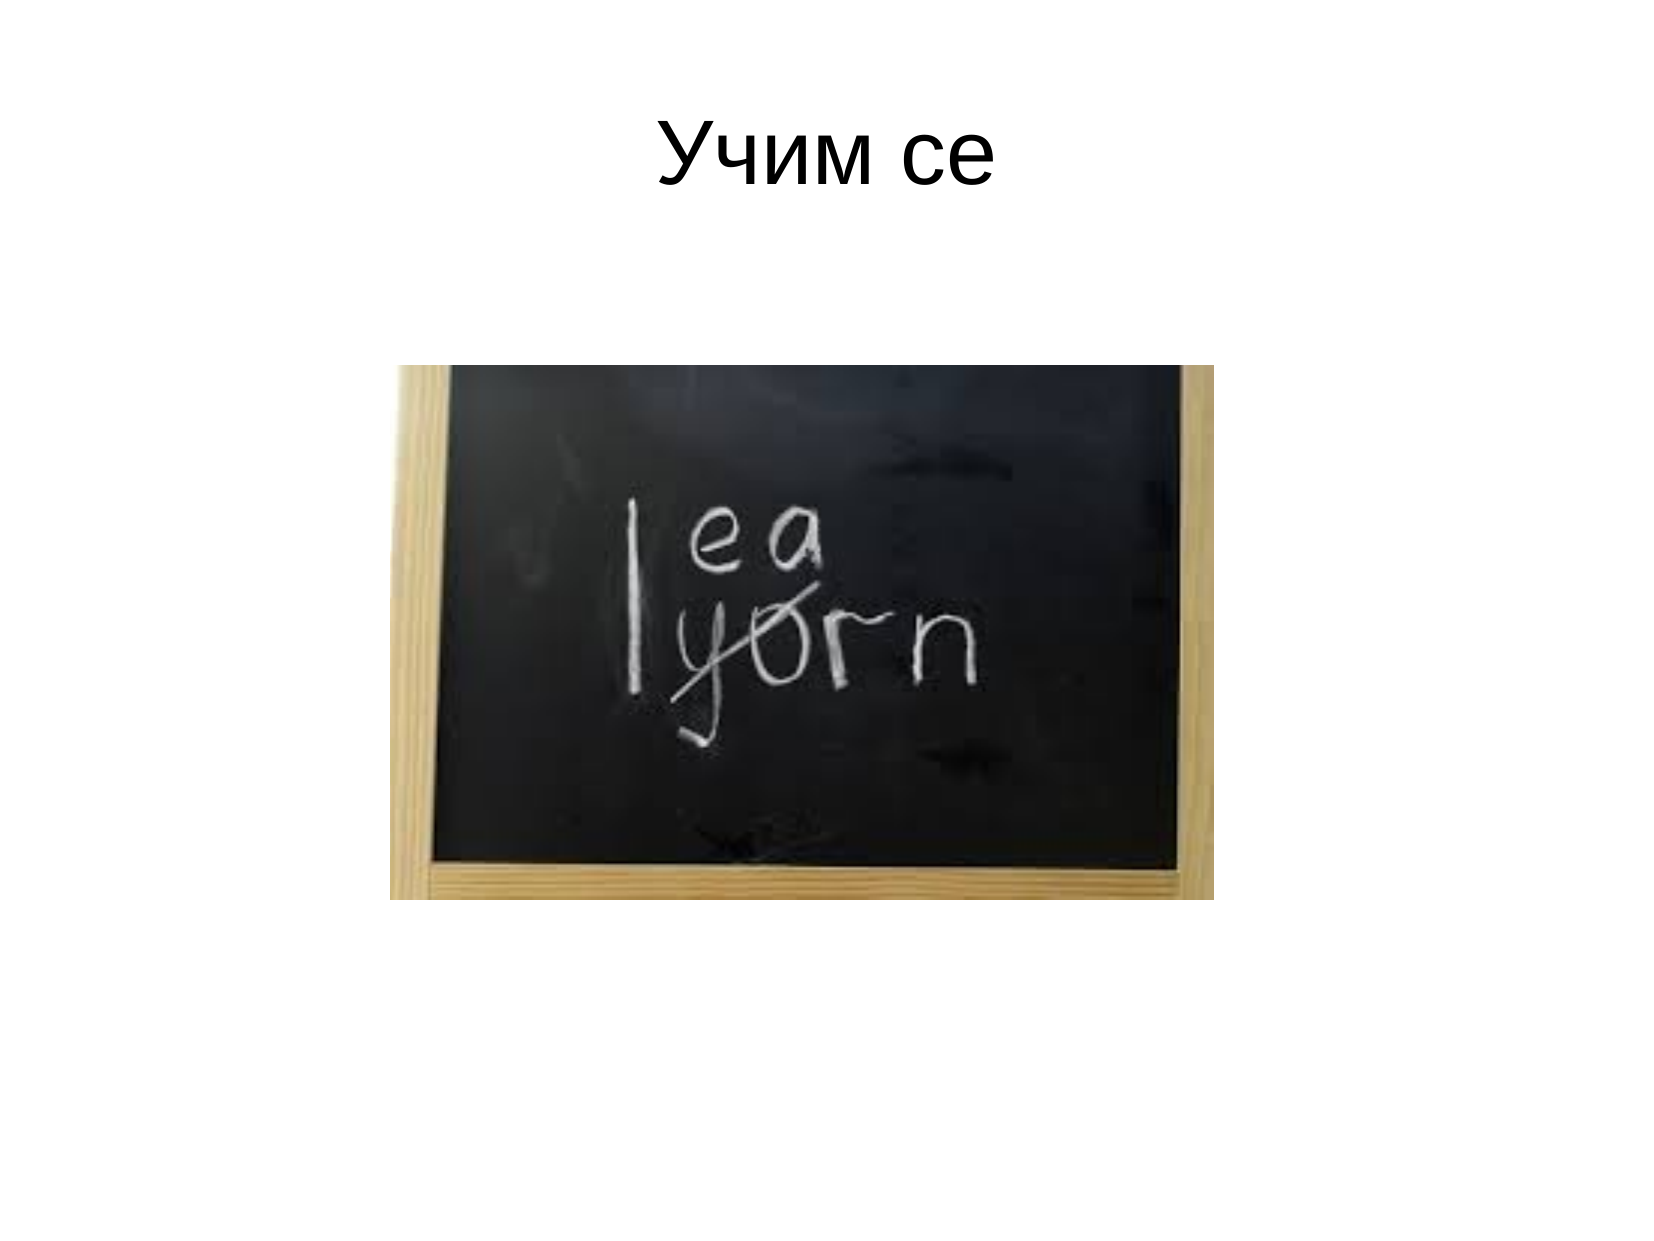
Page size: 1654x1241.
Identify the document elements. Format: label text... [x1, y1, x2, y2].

title Учим се [82, 49, 1571, 257]
picture [390, 365, 1214, 901]
